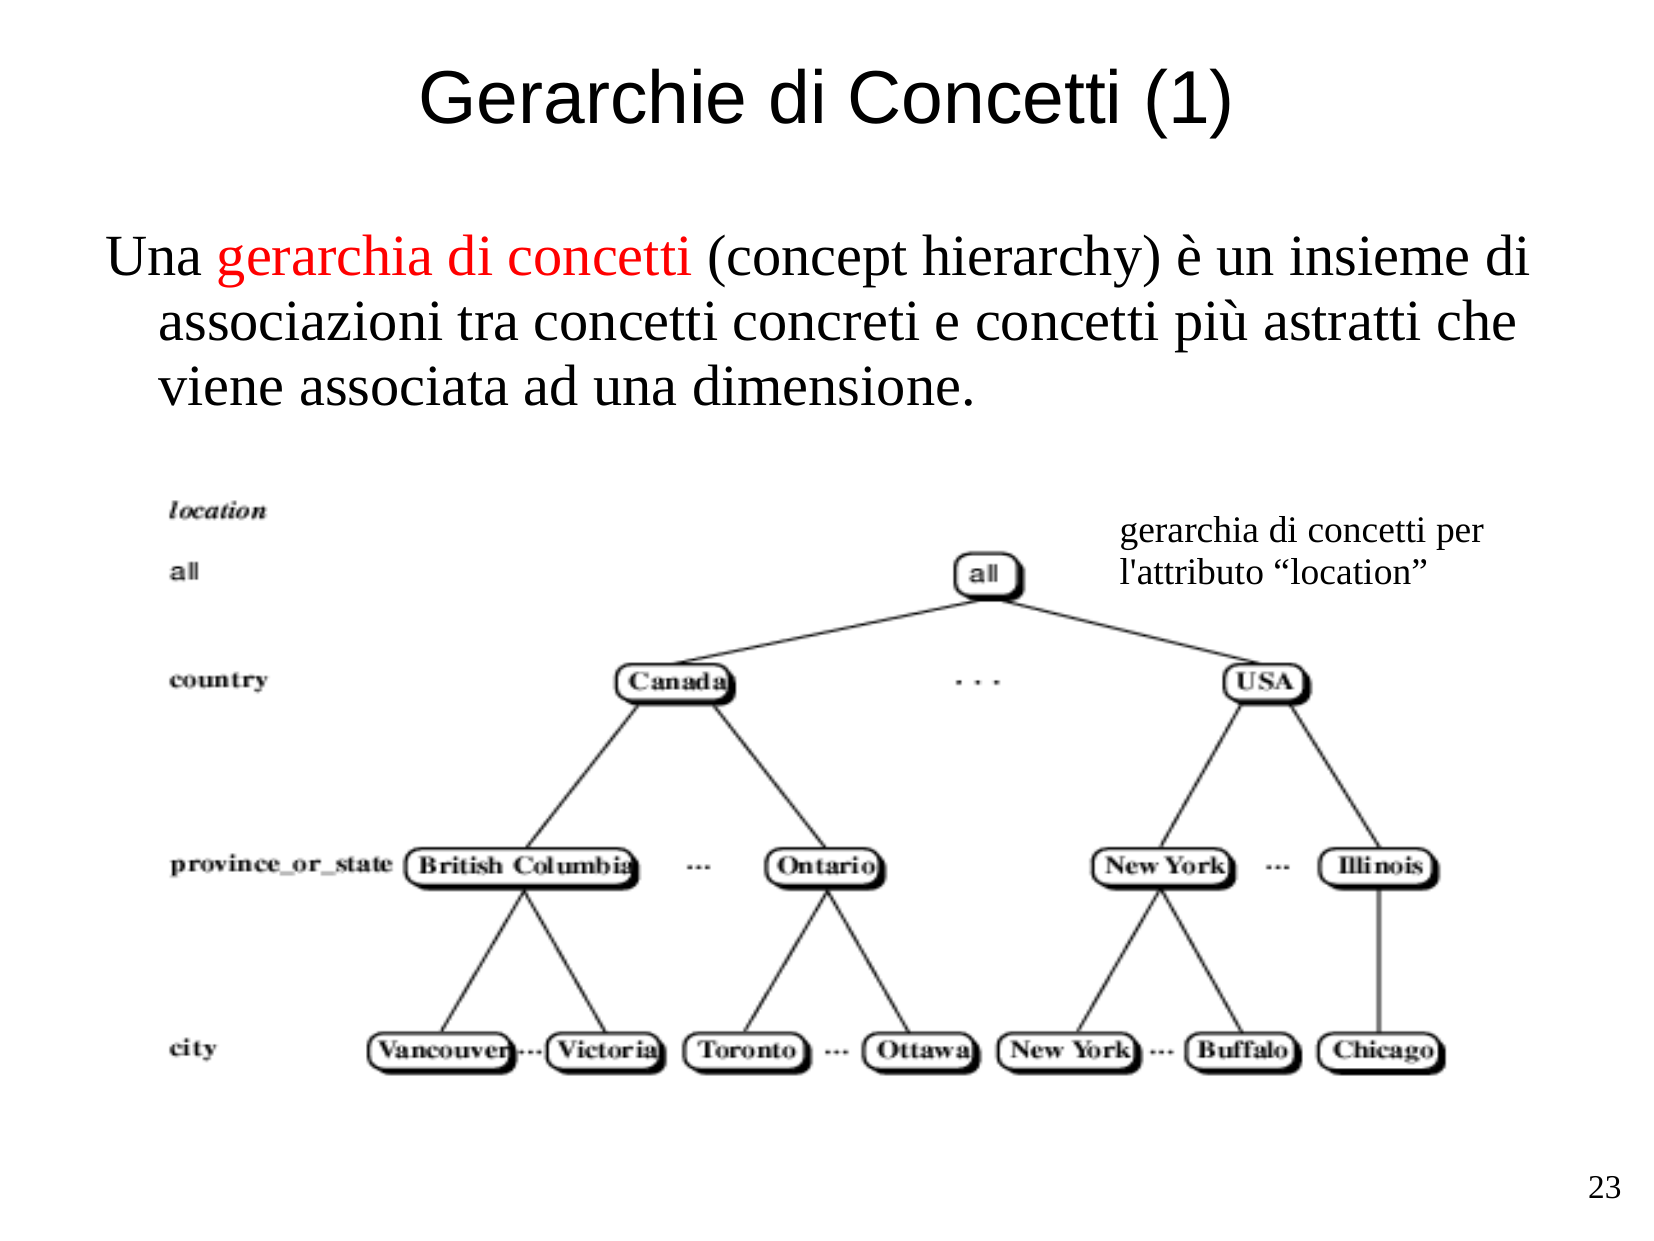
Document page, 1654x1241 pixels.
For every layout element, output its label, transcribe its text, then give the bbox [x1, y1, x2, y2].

text_box gerarchia di concetti per l'attributo “location” [1119, 509, 1565, 614]
title Gerarchie di Concetti (1) [37, 30, 1617, 166]
picture [132, 442, 1495, 1135]
list Una gerarchia di concetti (concept hierarchy) è un insieme di associazioni tra concetti concreti e concetti più astratti che viene associata ad una dimensione. [87, 223, 1568, 466]
